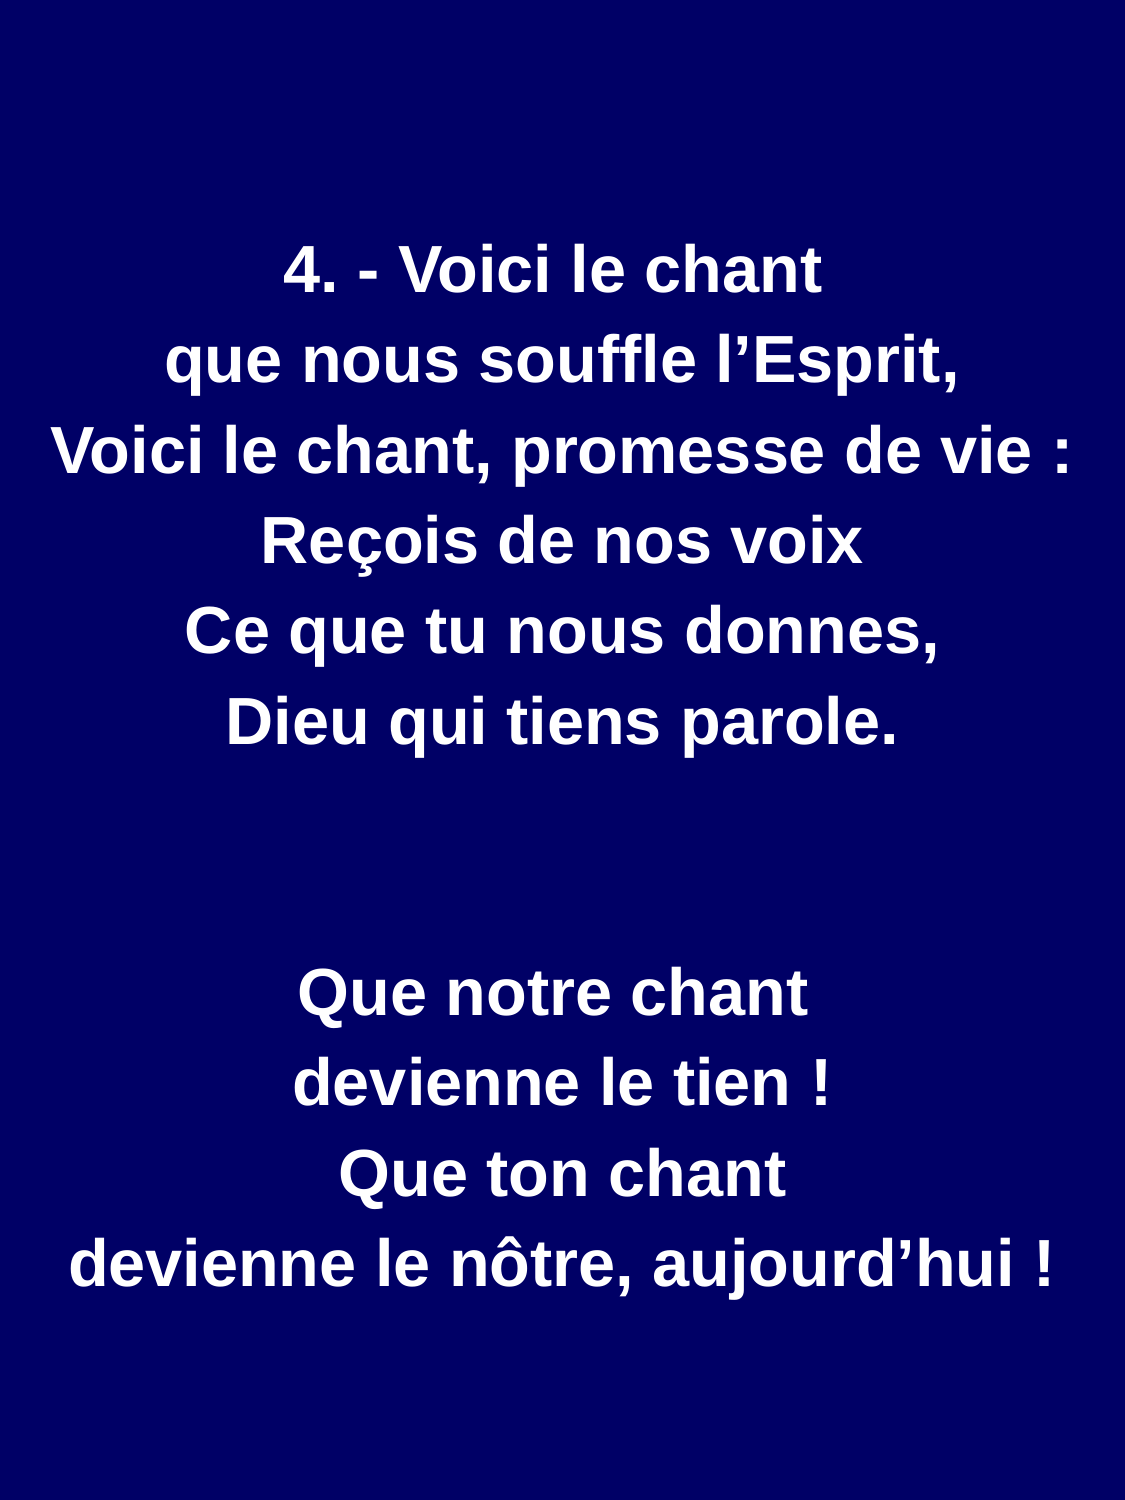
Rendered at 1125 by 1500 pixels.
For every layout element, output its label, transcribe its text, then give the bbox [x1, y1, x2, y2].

text_box 4. - Voici le chant que nous souffle l’Esprit, Voici le chant, promesse de vie : Reçois de nos voix Ce que tu nous donnes, Dieu qui tiens parole. Que notre chant devienne le tien ! Que ton chant devienne le nôtre, aujourd’hui ! [0, 225, 1125, 1229]
